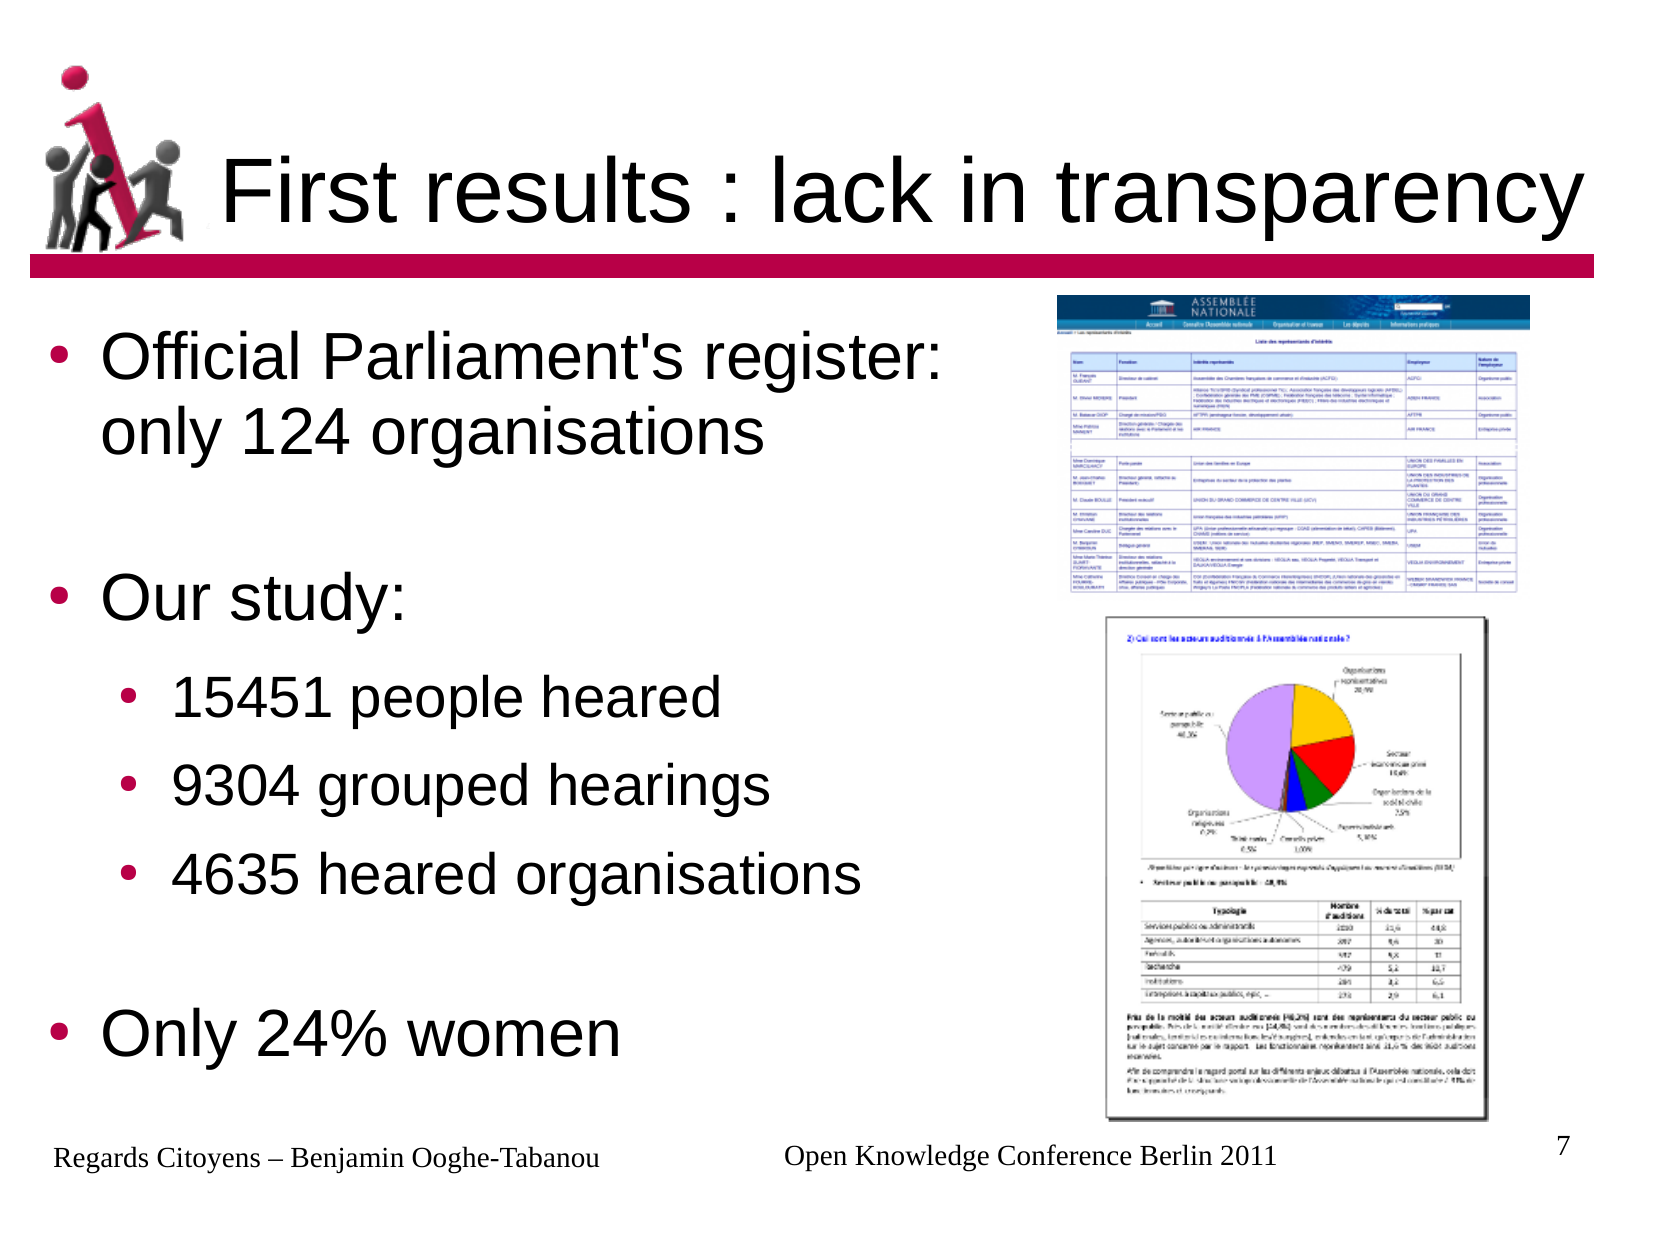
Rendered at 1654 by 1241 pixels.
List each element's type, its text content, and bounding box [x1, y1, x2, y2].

list Official Parliament's register: only 124 organisations Our study: 15451 people heared 9304 grouped hearings 4635 heared organisations Only 24% women [29, 318, 1654, 1138]
title First results : lack in transparency [159, 94, 1648, 287]
picture [29, 60, 210, 254]
picture [1057, 295, 1530, 601]
picture [1104, 615, 1489, 1123]
